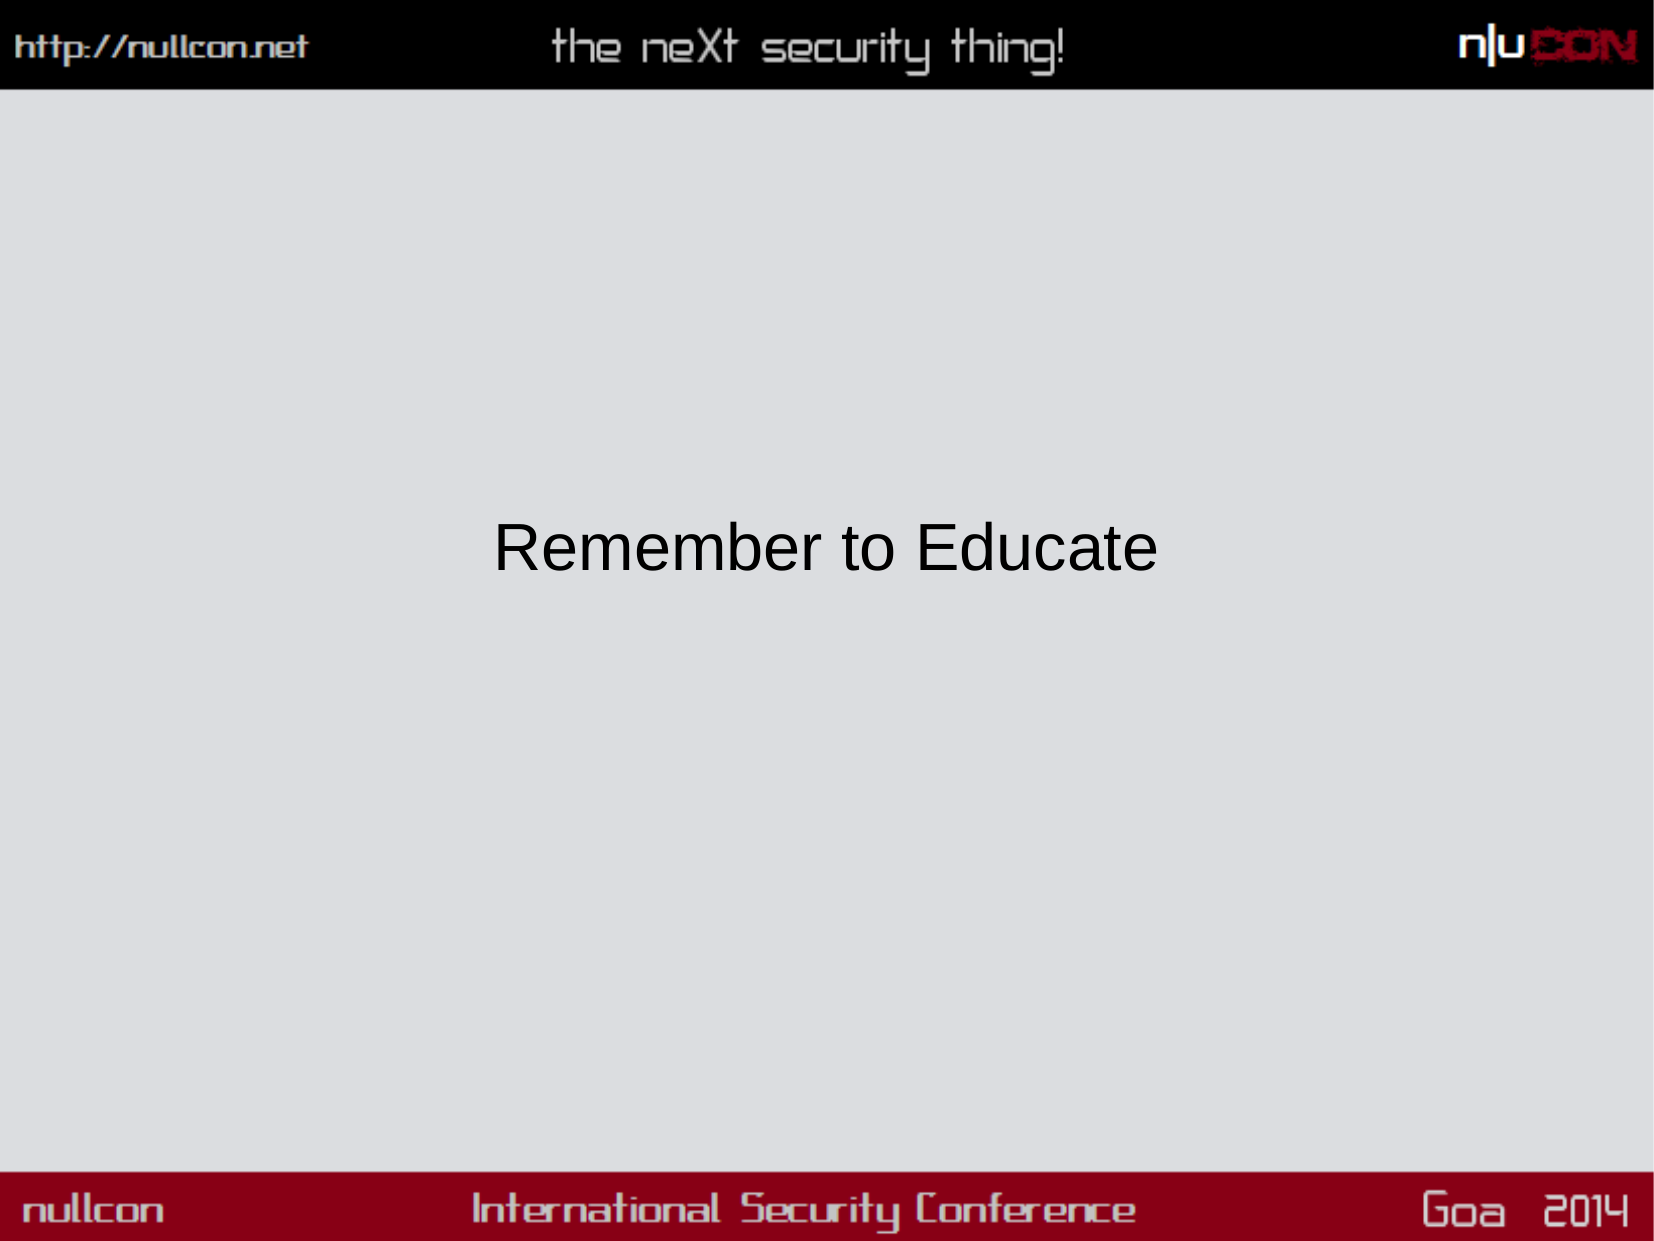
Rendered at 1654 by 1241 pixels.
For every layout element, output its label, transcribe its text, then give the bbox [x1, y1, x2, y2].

picture [0, 0, 1654, 1241]
subtitle Remember to Educate [82, 67, 1571, 1028]
